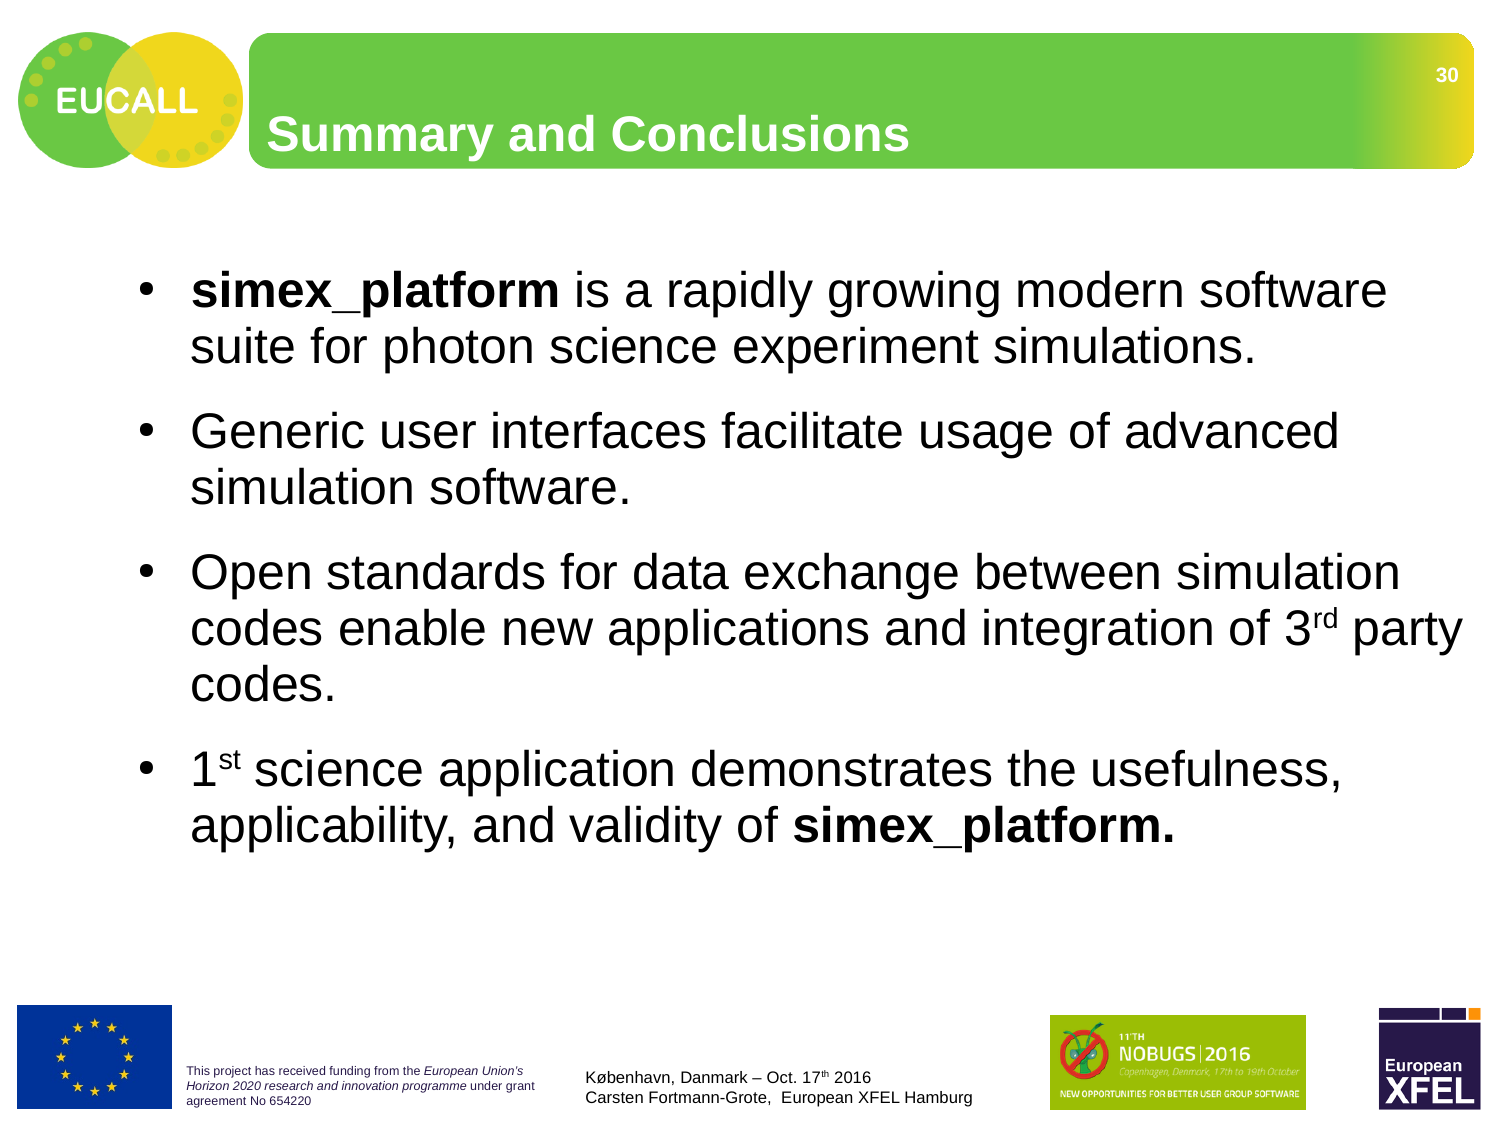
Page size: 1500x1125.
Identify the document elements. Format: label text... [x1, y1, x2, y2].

list simex_platform is a rapidly growing modern software suite for photon science experiment simulations. Generic user interfaces facilitate usage of advanced simulation software. Open standards for data exchange between simulation codes enable new applications and integration of 3rd party codes. 1st science application demonstrates the usefulness, applicability, and validity of simex_platform. [120, 262, 1470, 916]
picture [1376, 1005, 1483, 1112]
picture [1050, 1015, 1306, 1110]
picture [18, 32, 243, 168]
picture [17, 1005, 172, 1109]
title Summary and Conclusions [266, 63, 1482, 162]
